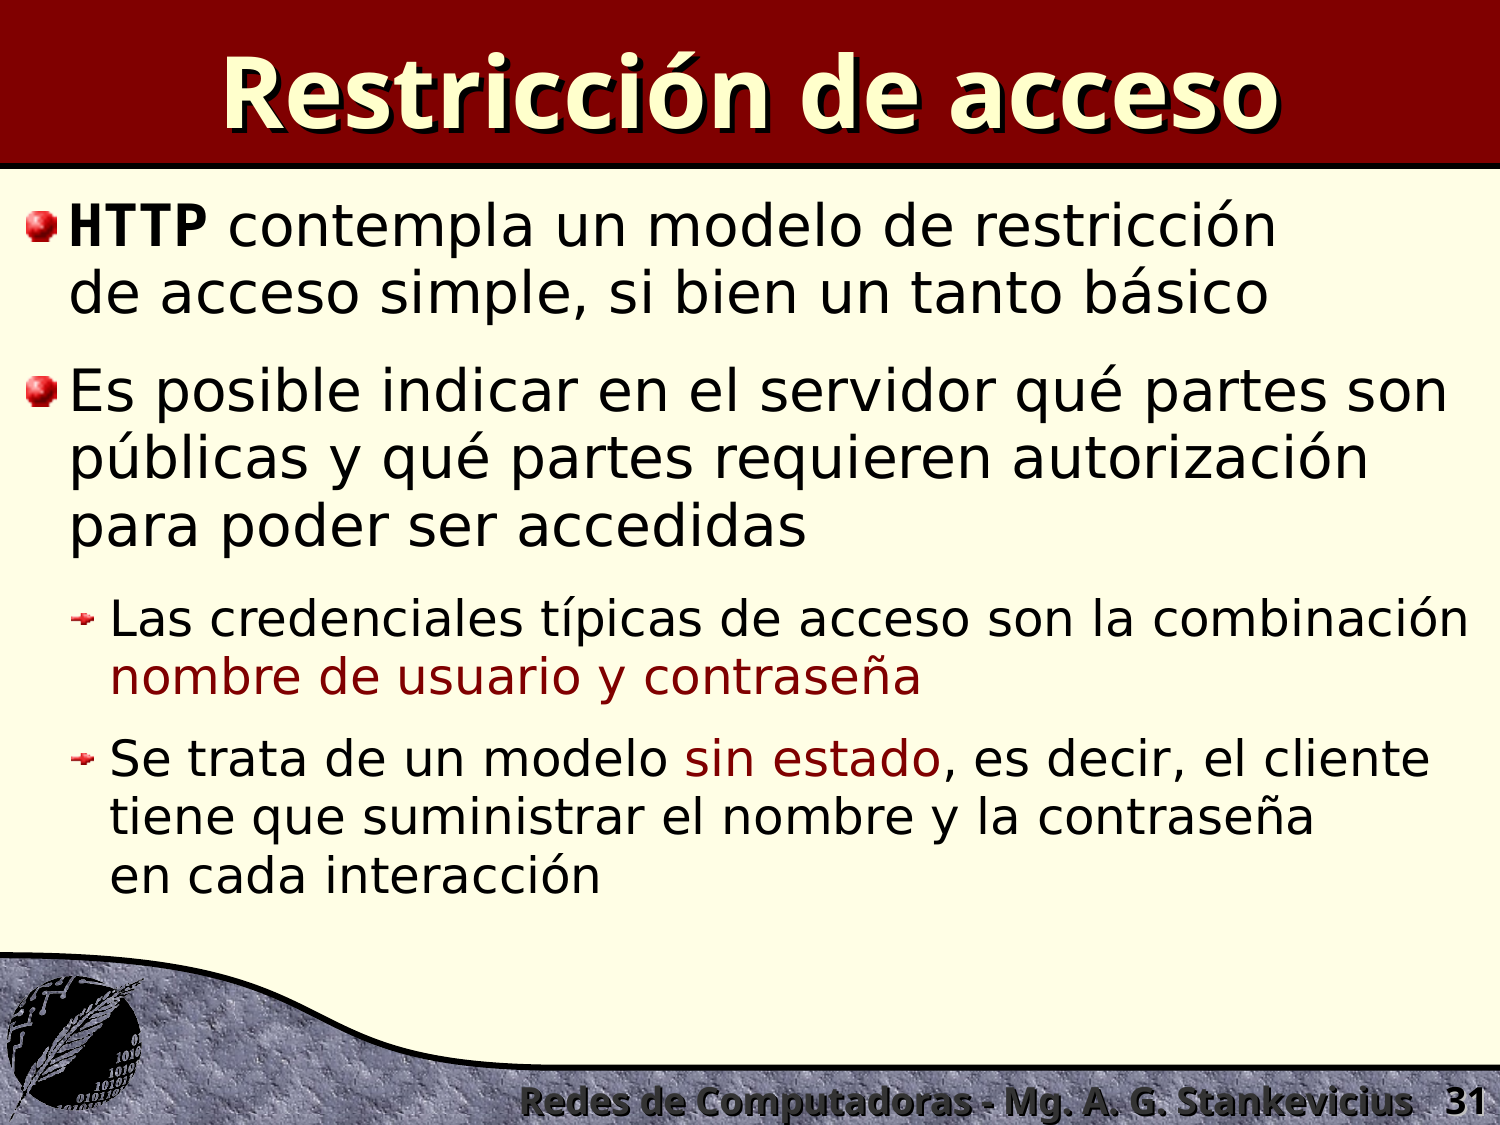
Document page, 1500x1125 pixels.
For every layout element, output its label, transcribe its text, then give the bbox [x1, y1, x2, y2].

picture [1047, 1100, 1054, 1110]
picture [790, 1100, 795, 1110]
list HTTP contempla un modelo de restricción de acceso simple, si bien un tanto básico Es posible indicar en el servidor qué partes son públicas y qué partes requieren autorización para poder ser accedidas Las credenciales típicas de acceso son la combinación nombre de usuario y contraseña Se trata de un modelo sin estado, es decir, el cliente tiene que suministrar el nombre y la contraseña en cada interacción [11, 192, 1486, 921]
picture [0, 959, 1500, 1125]
title Restricción de acceso [15, 5, 1485, 160]
